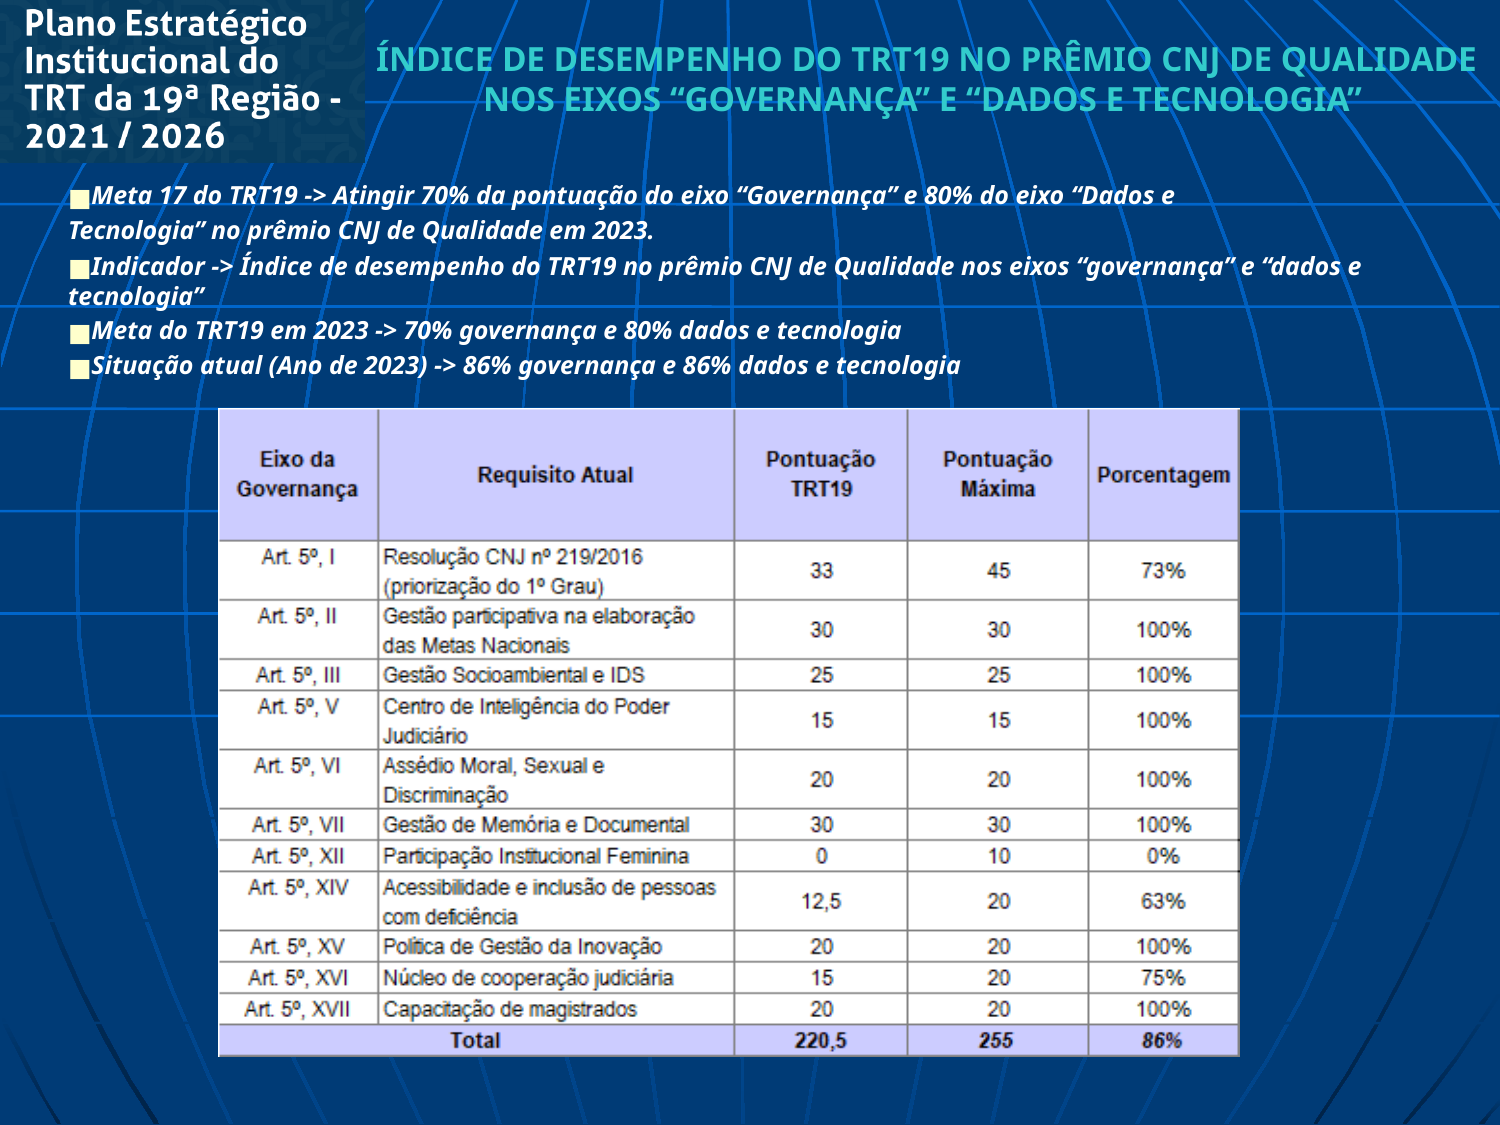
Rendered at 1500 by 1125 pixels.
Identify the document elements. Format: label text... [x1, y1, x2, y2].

picture [0, 0, 365, 163]
text_box ÍNDICE DE DESEMPENHO DO TRT19 NO PRÊMIO CNJ DE QUALIDADE NOS EIXOS “GOVERNANÇA” E “DADOS E TECNOLOGIA” [365, 30, 1500, 126]
text_box Meta 17 do TRT19 -> Atingir 70% da pontuação do eixo “Governança” e 80% do eixo “Dados e Tecnologia” no prêmio CNJ de Qualidade em 2023. Indicador -> Índice de desempenho do TRT19 no prêmio CNJ de Qualidade nos eixos “governança” e “dados e tecnologia” Meta do TRT19 em 2023 -> 70% governança e 80% dados e tecnologia Situação atual (Ano de 2023) -> 86% governança e 86% dados e tecnologia [53, 172, 1459, 374]
picture [218, 408, 1240, 1057]
